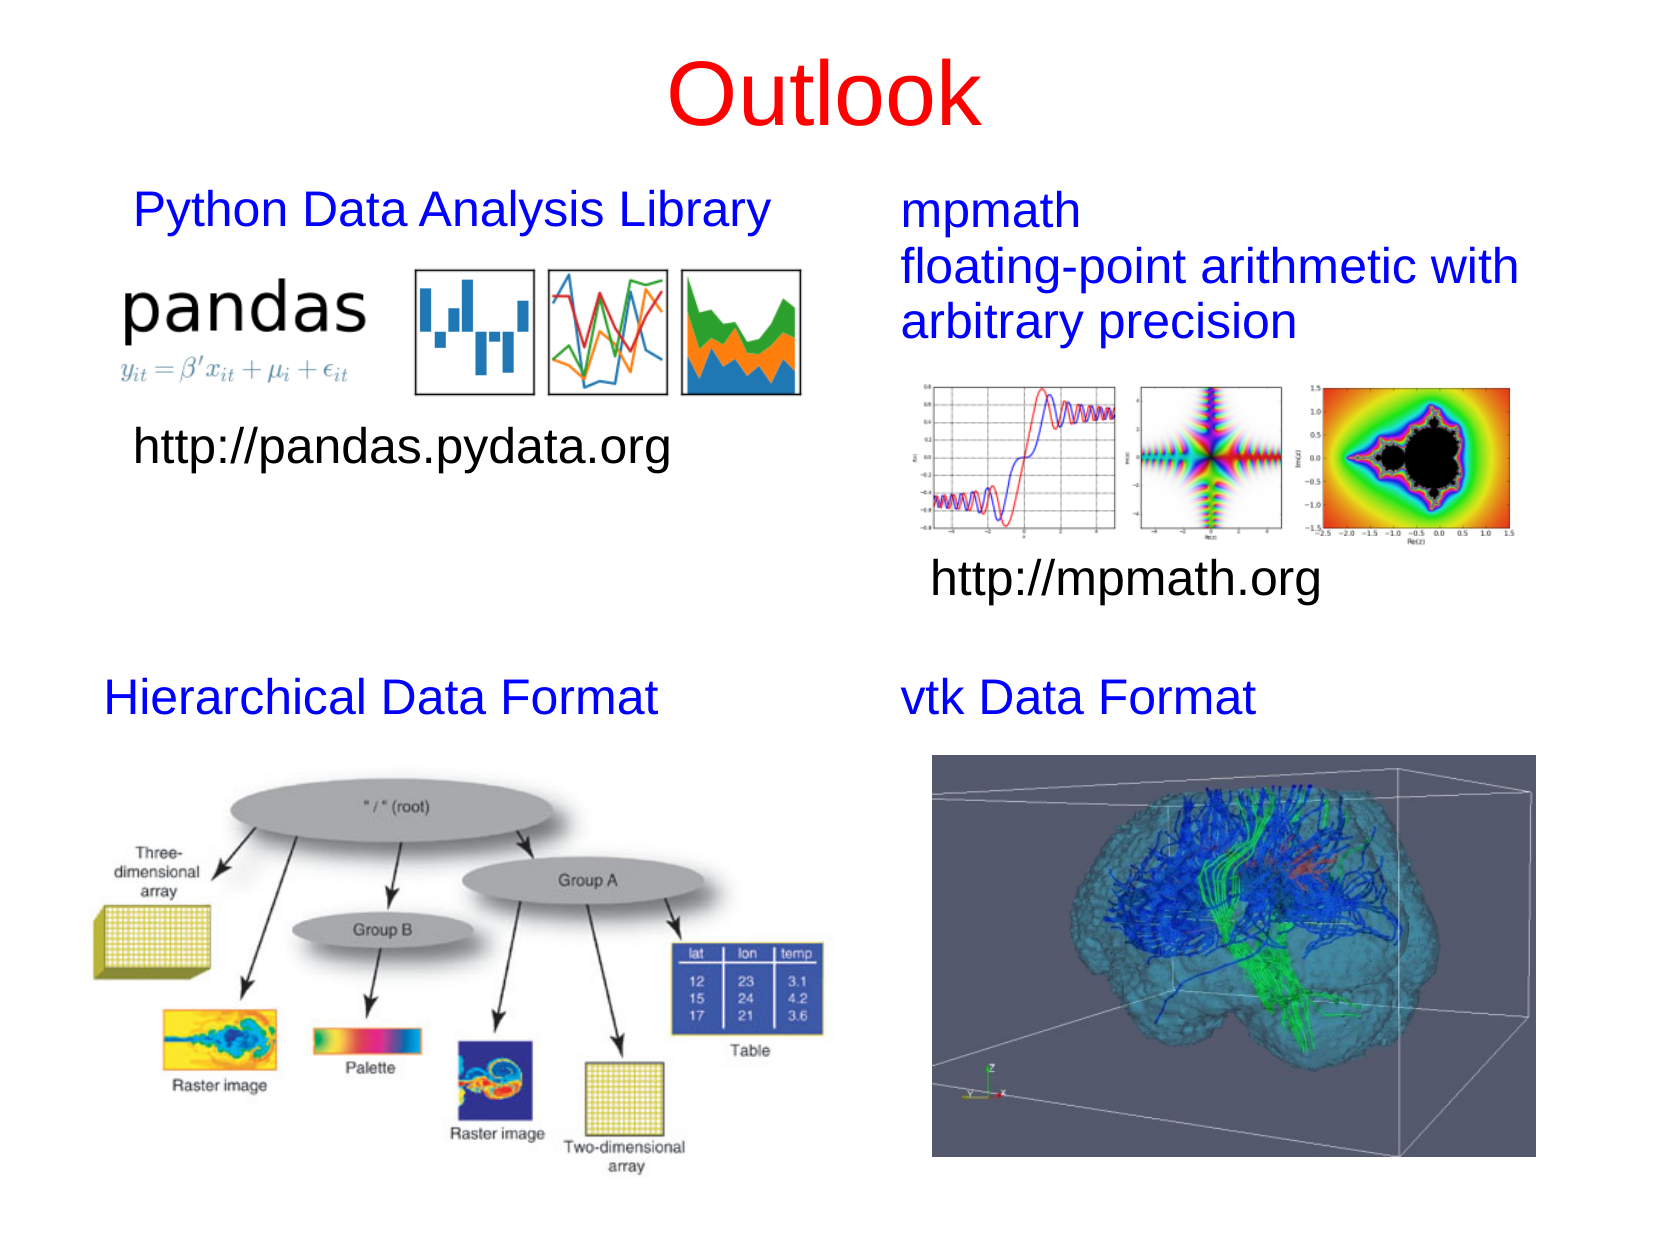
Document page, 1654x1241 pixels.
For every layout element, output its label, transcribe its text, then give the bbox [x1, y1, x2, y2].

picture [75, 761, 841, 1192]
text_box Hierarchical Data Format [88, 662, 768, 845]
picture [932, 755, 1536, 1157]
text_box mpmath floating-point arithmetic with arbitrary precision [885, 174, 1625, 413]
picture [118, 250, 827, 420]
text_box http://pandas.pydata.org [118, 420, 709, 538]
text_box http://mpmath.org [915, 543, 1506, 632]
text_box vtk Data Format [885, 662, 1565, 845]
text_box Python Data Analysis Library [118, 174, 798, 250]
text_box Outlook [37, 37, 1613, 151]
picture [885, 360, 1543, 569]
